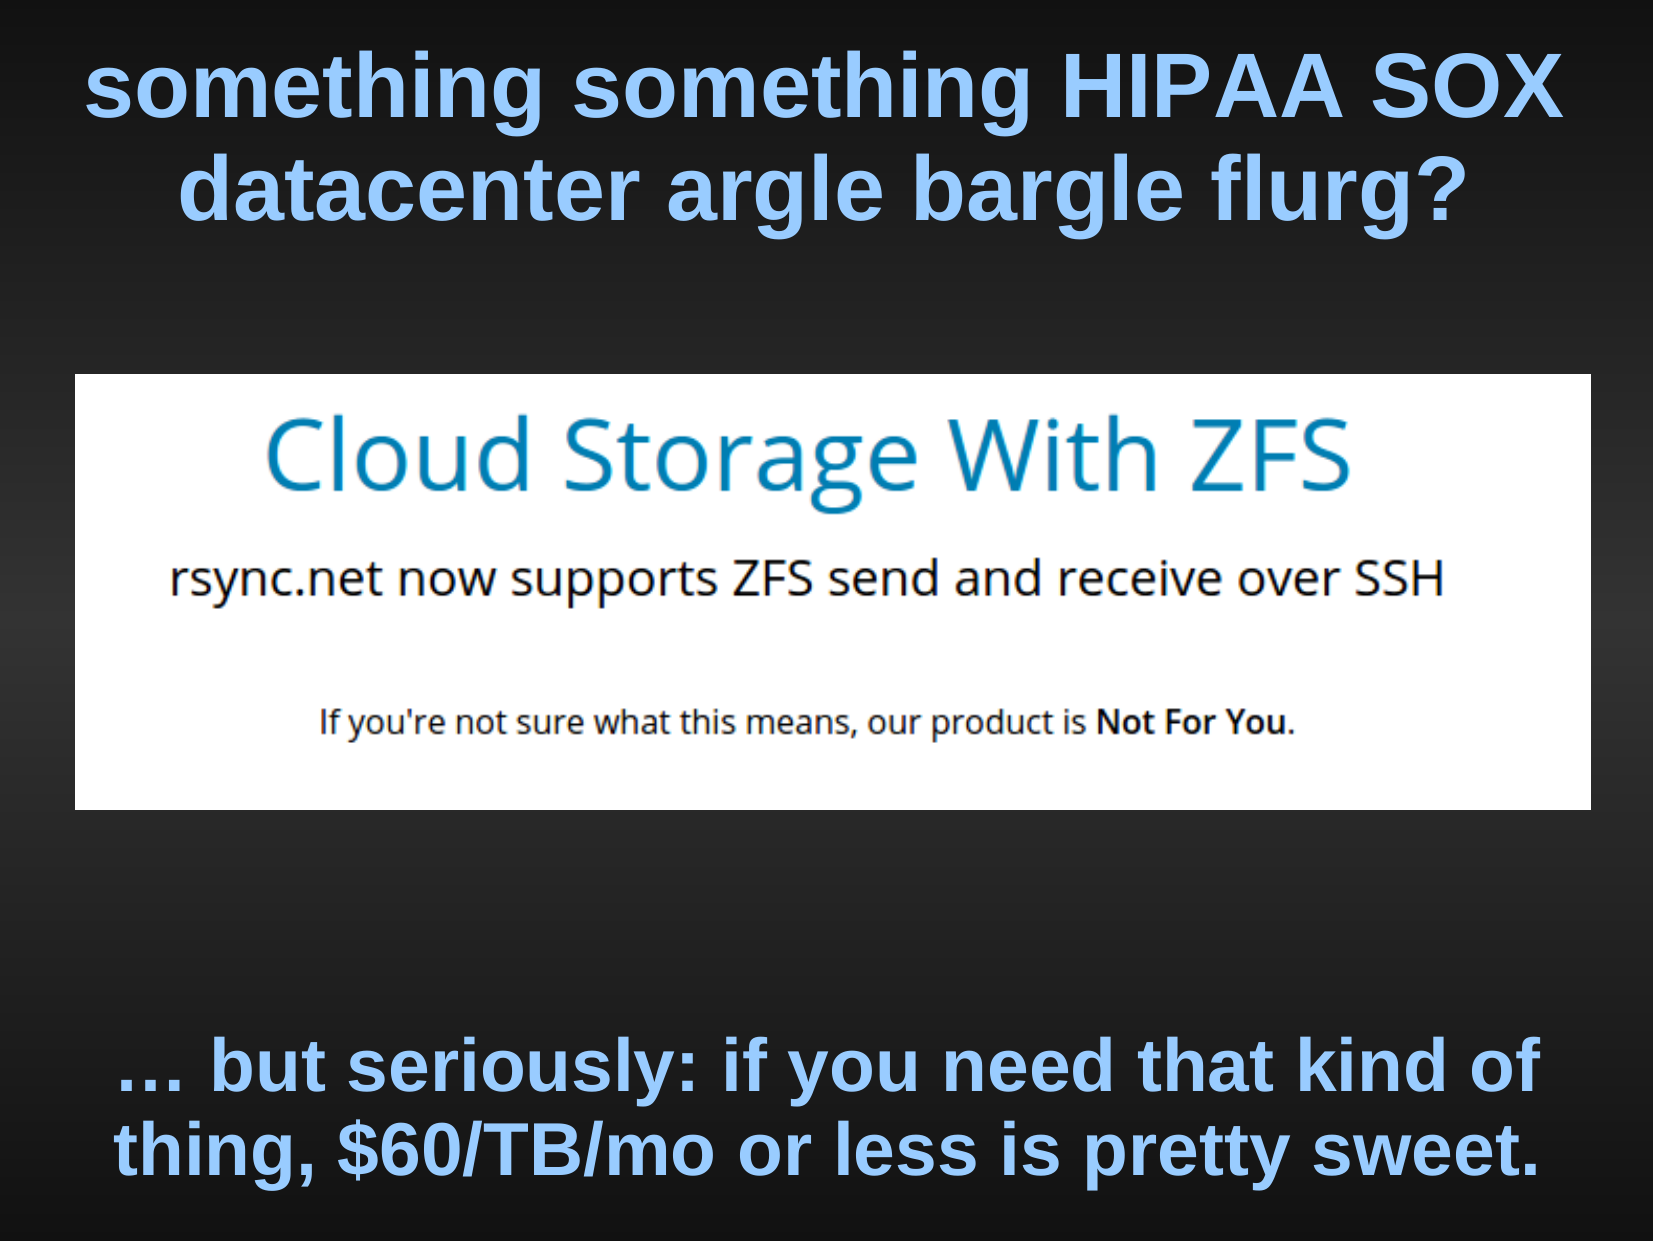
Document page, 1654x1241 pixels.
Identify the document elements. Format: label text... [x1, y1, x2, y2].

picture [75, 374, 1591, 811]
title something something HIPAA SOX datacenter argle bargle flurg? [0, 4, 1651, 255]
text_box [0, 255, 1653, 1241]
title … but seriously: if you need that kind of thing, $60/TB/mo or less is pretty sweet. [3, 974, 1653, 1241]
